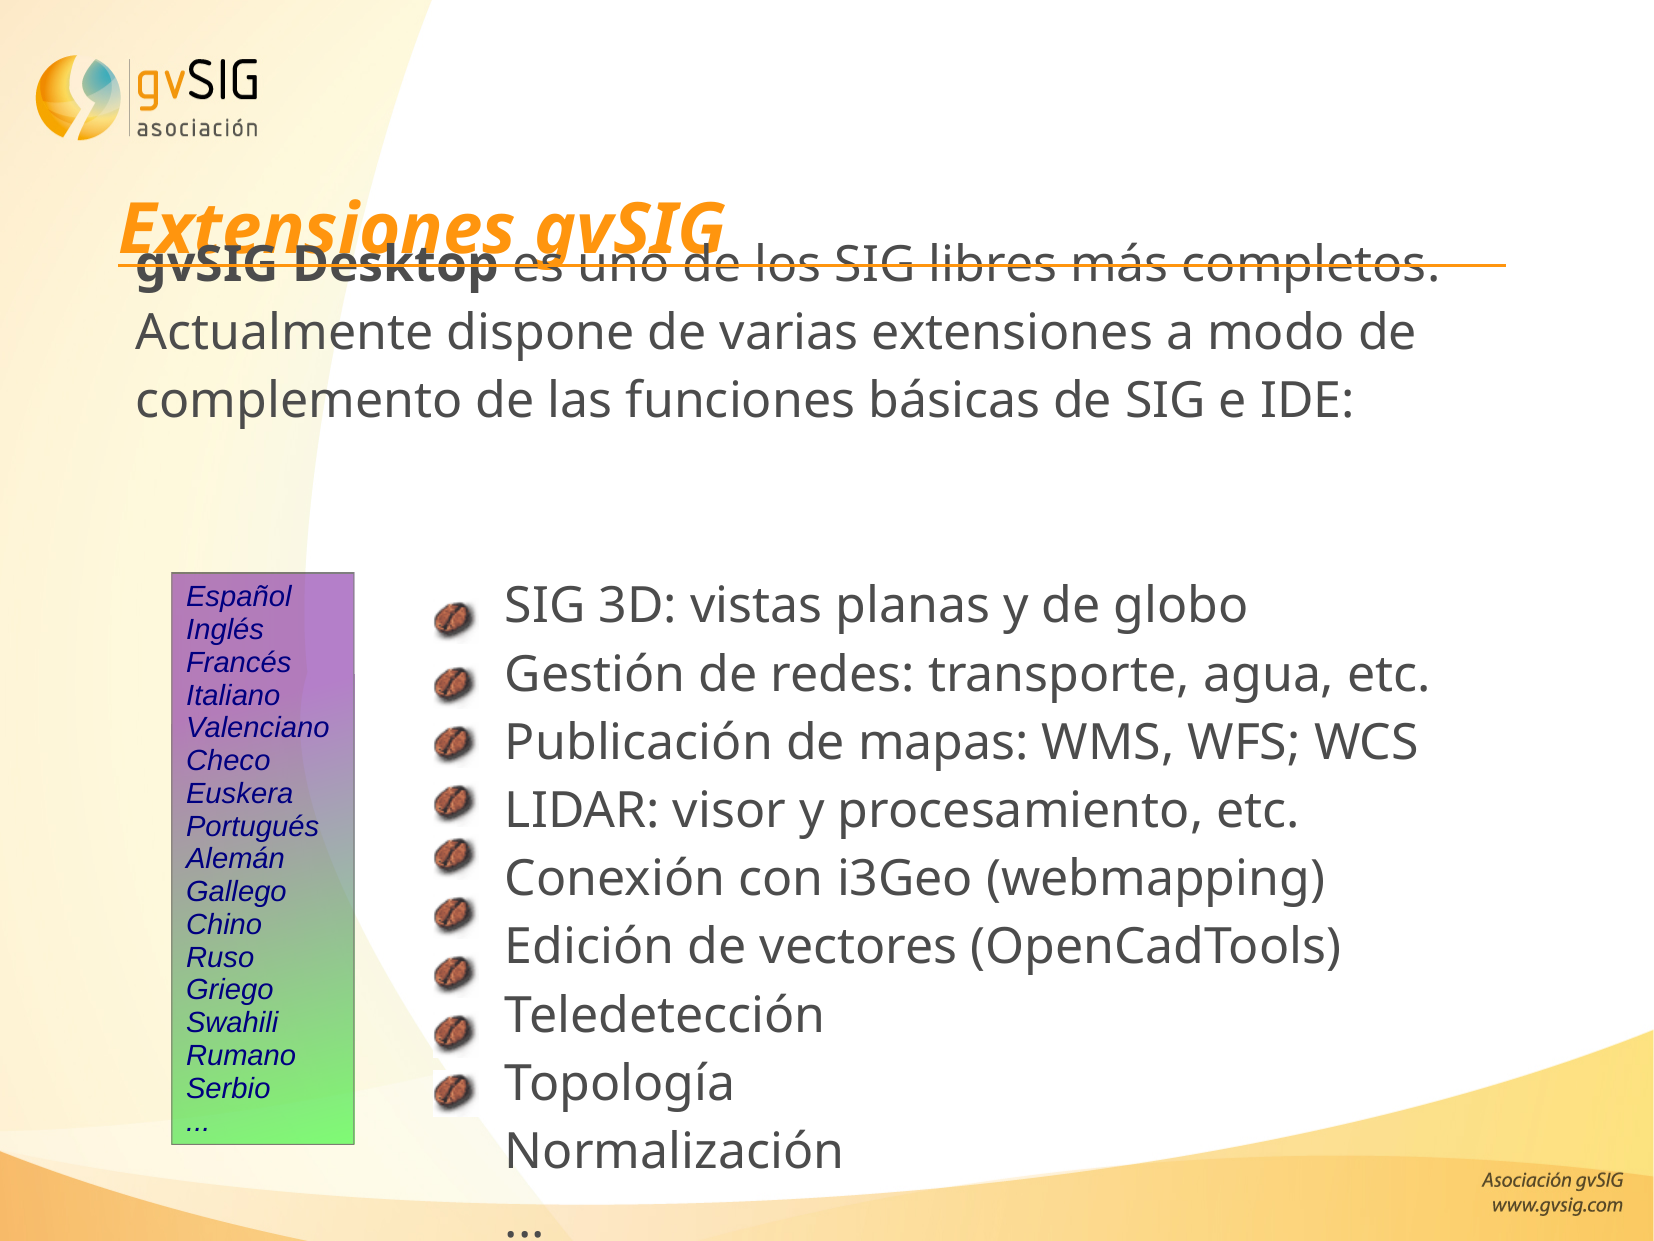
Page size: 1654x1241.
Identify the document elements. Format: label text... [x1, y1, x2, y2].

title Extensiones gvSIG [118, 177, 1654, 276]
title Extensiones gvSIG [720, 267, 758, 276]
title Extensiones gvSIG [1012, 267, 1050, 276]
title gvSIG Desktop es uno de los SIG libres más completos. Actualmente dispone de varias extensiones a modo de complemento de las funciones básicas de SIG e IDE: SIG 3D: vistas planas y de globo Gestión de redes: transporte, agua, etc. Publicación de mapas: WMS, WFS; WCS LIDAR: visor y procesamiento, etc. Conexión con i3Geo (webmapping) Edición de vectores (OpenCadTools) Teledetección Topología Normalización ... [135, 303, 1642, 1177]
title Extensiones gvSIG [815, 267, 855, 276]
title Extensiones gvSIG [519, 267, 557, 276]
picture [0, 0, 1654, 1241]
text_box Español Inglés Francés Italiano Valenciano Checo Euskera Portugués Alemán Gallego Chino Ruso Griego Swahili Rumano Serbio ... [171, 572, 355, 1145]
